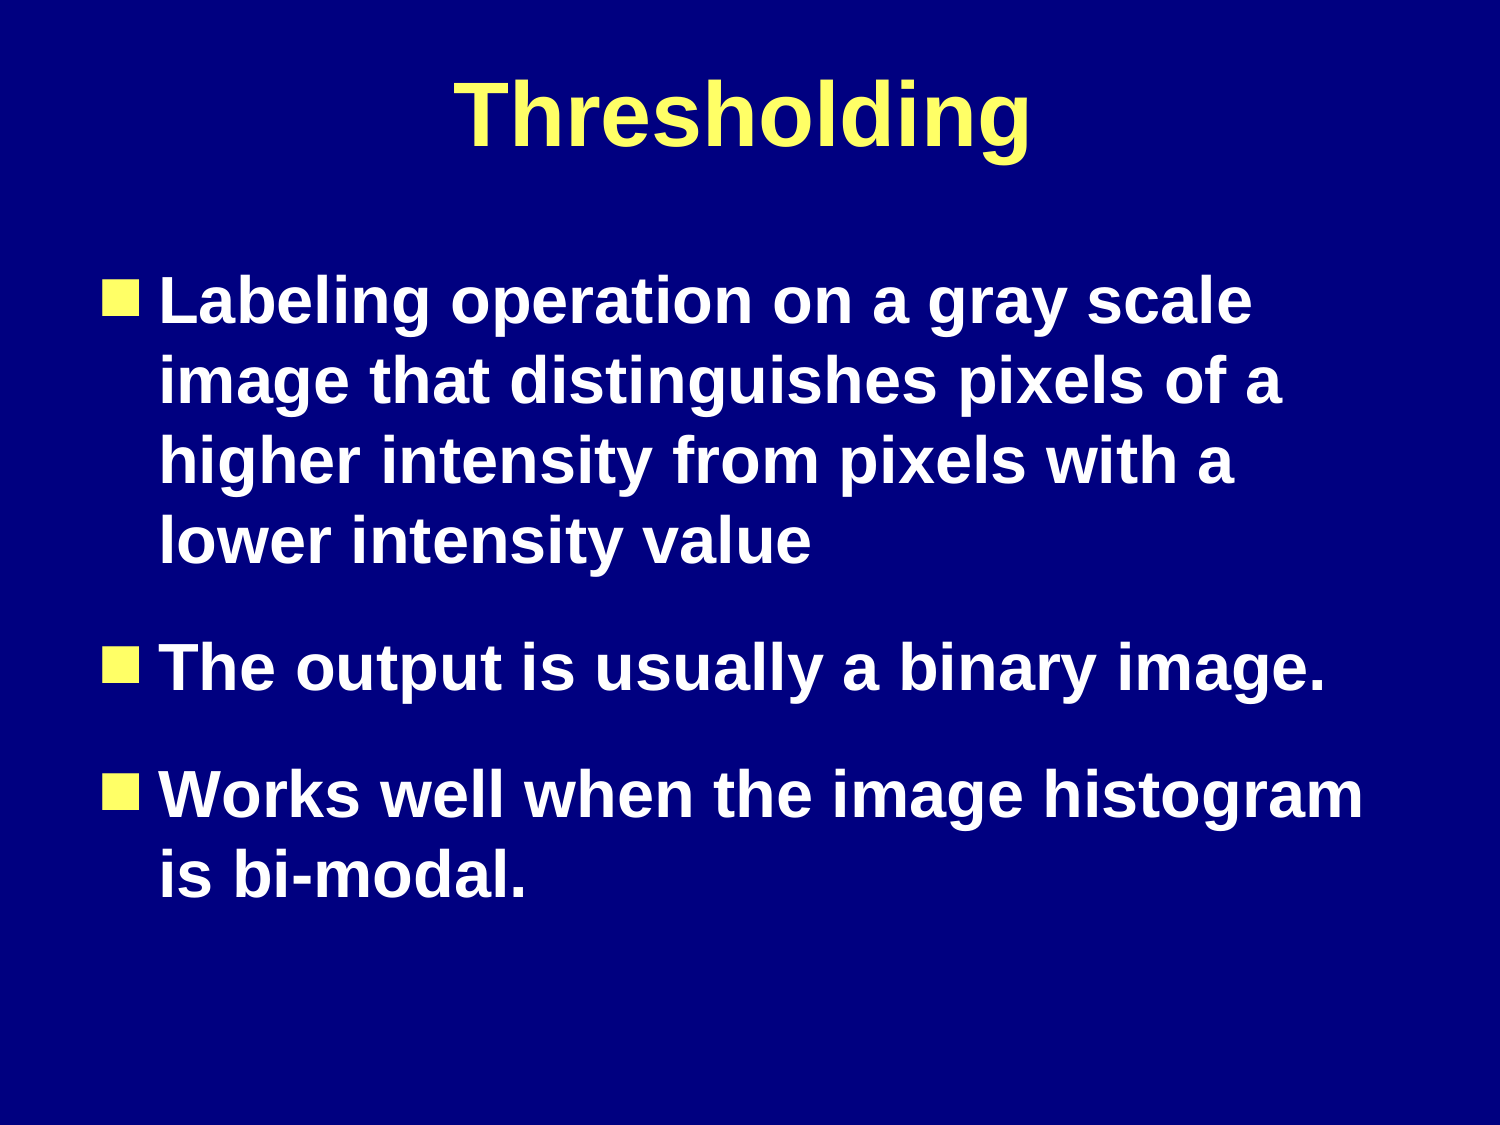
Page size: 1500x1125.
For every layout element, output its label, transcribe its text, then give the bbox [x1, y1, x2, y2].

title Thresholding [99, 0, 1388, 226]
list Labeling operation on a gray scale image that distinguishes pixels of a higher intensity from pixels with a lower intensity value The output is usually a binary image. Works well when the image histogram is bi-modal. [102, 258, 1390, 1005]
